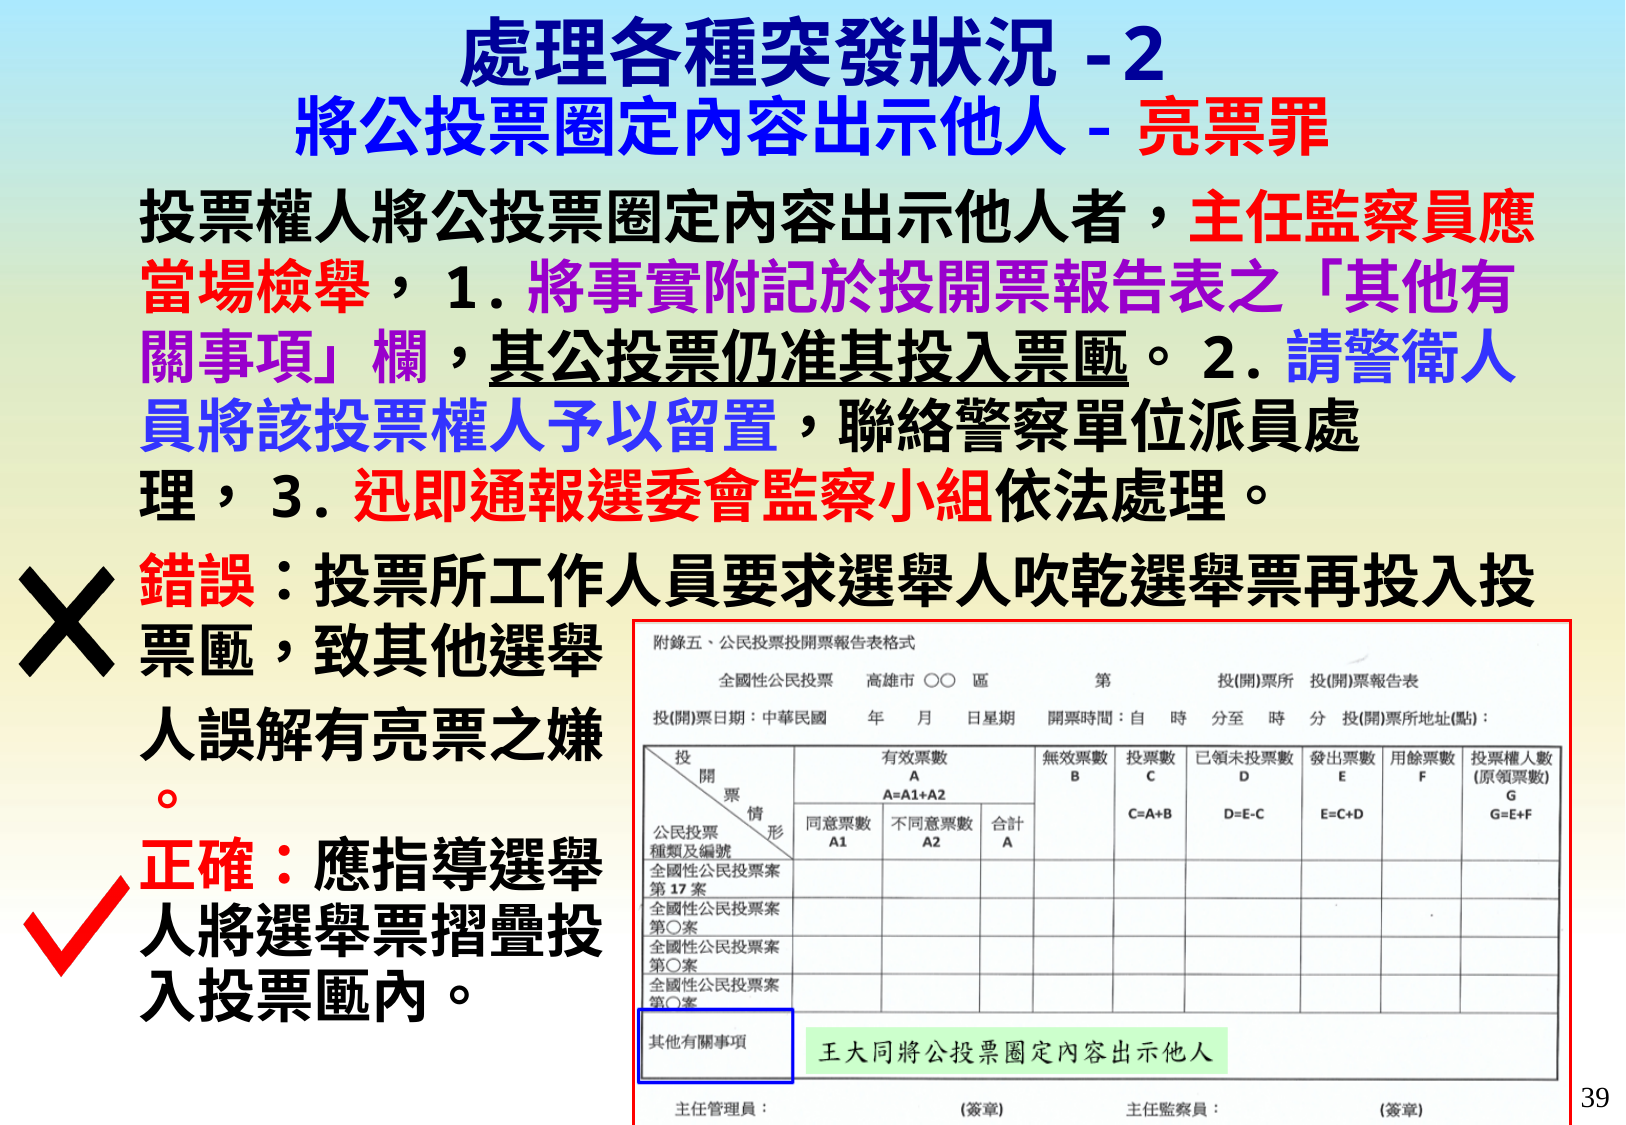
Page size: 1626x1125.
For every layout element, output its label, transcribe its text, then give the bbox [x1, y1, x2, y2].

text_box 39 [1286, 1070, 1626, 1125]
picture [635, 621, 1569, 1125]
picture [0, 0, 1626, 1125]
list 投票權人將公投票圈定內容出示他人者，主任監察員應當場檢舉，1.將事實附記於投開票報告表之「其他有關事項」欄，其公投票仍准其投入票匭。2.請警衛人員將該投票權人予以留置，聯絡警察單位派員處理，3.迅即通報選委會監察小組依法處理。 錯誤：投票所工作人員要求選舉人吹乾選舉票再投入投票匭，致其他選舉 人誤解有亮票之嫌 。 正確：應指導選舉 人將選舉票摺疊投 入投票匭內。 [123, 172, 1557, 1094]
title 處理各種突發狀況-2 將公投票圈定內容出示他人-亮票罪 [142, 19, 1483, 172]
